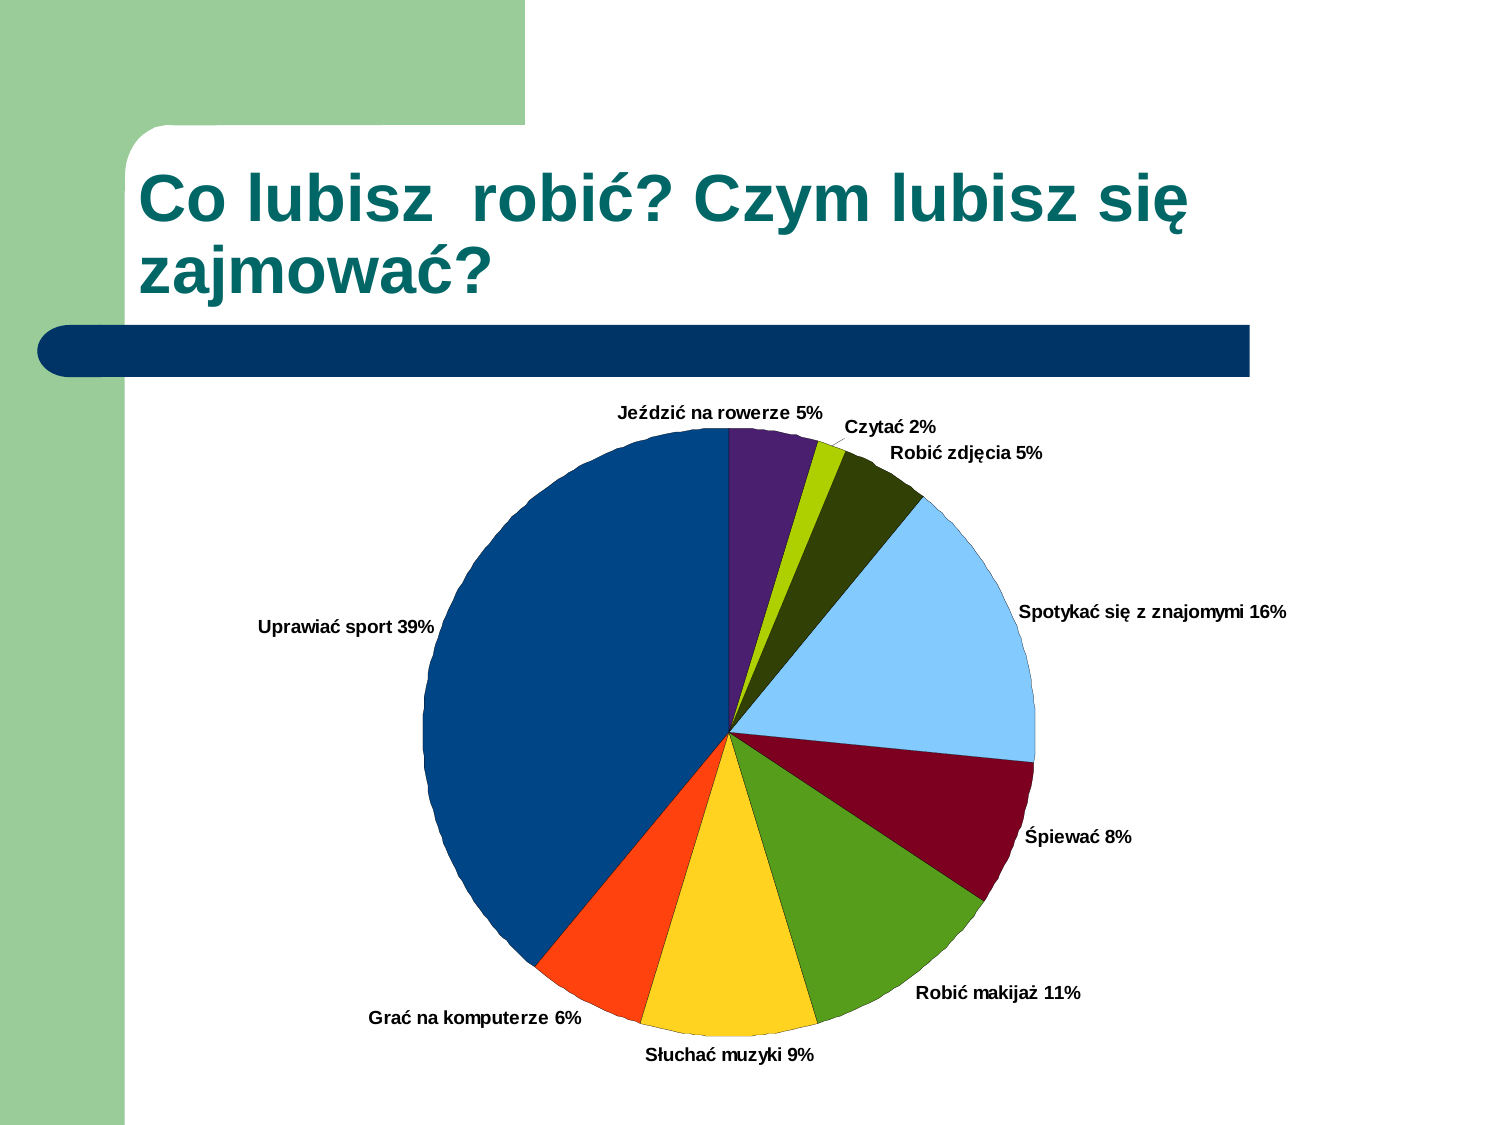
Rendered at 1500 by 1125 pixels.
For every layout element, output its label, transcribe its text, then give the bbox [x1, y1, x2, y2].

text_box Co lubisz robić? Czym lubisz się zajmować? [123, 164, 1401, 396]
picture [218, 385, 1335, 1081]
